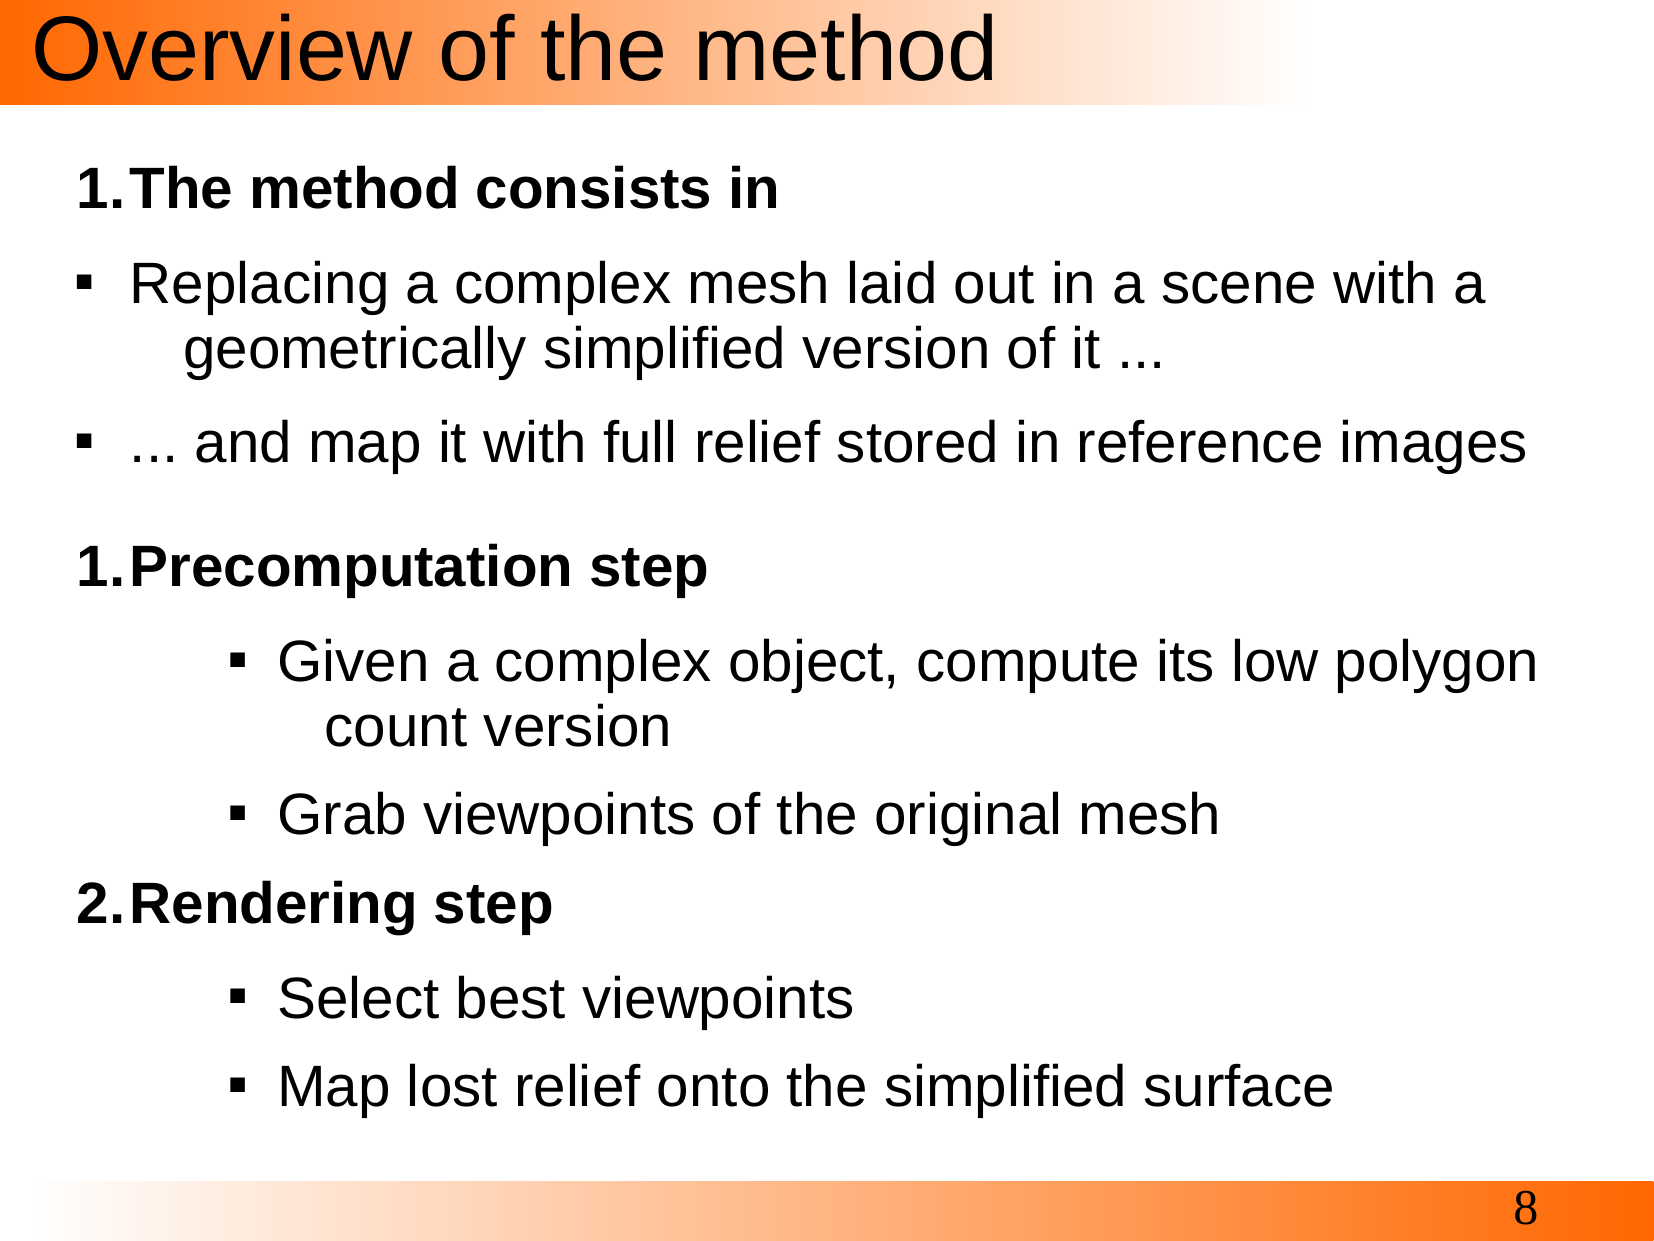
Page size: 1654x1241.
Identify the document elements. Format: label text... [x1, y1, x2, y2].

title Overview of the method [31, 0, 1423, 101]
list Precomputation step Given a complex object, compute its low polygon count version Grab viewpoints of the original mesh Rendering step Select best viewpoints Map lost relief onto the simplified surface [41, 533, 1585, 1120]
list The method consists in Replacing a complex mesh laid out in a scene with a geometrically simplified version of it ... ... and map it with full relief stored in reference images [41, 155, 1585, 476]
